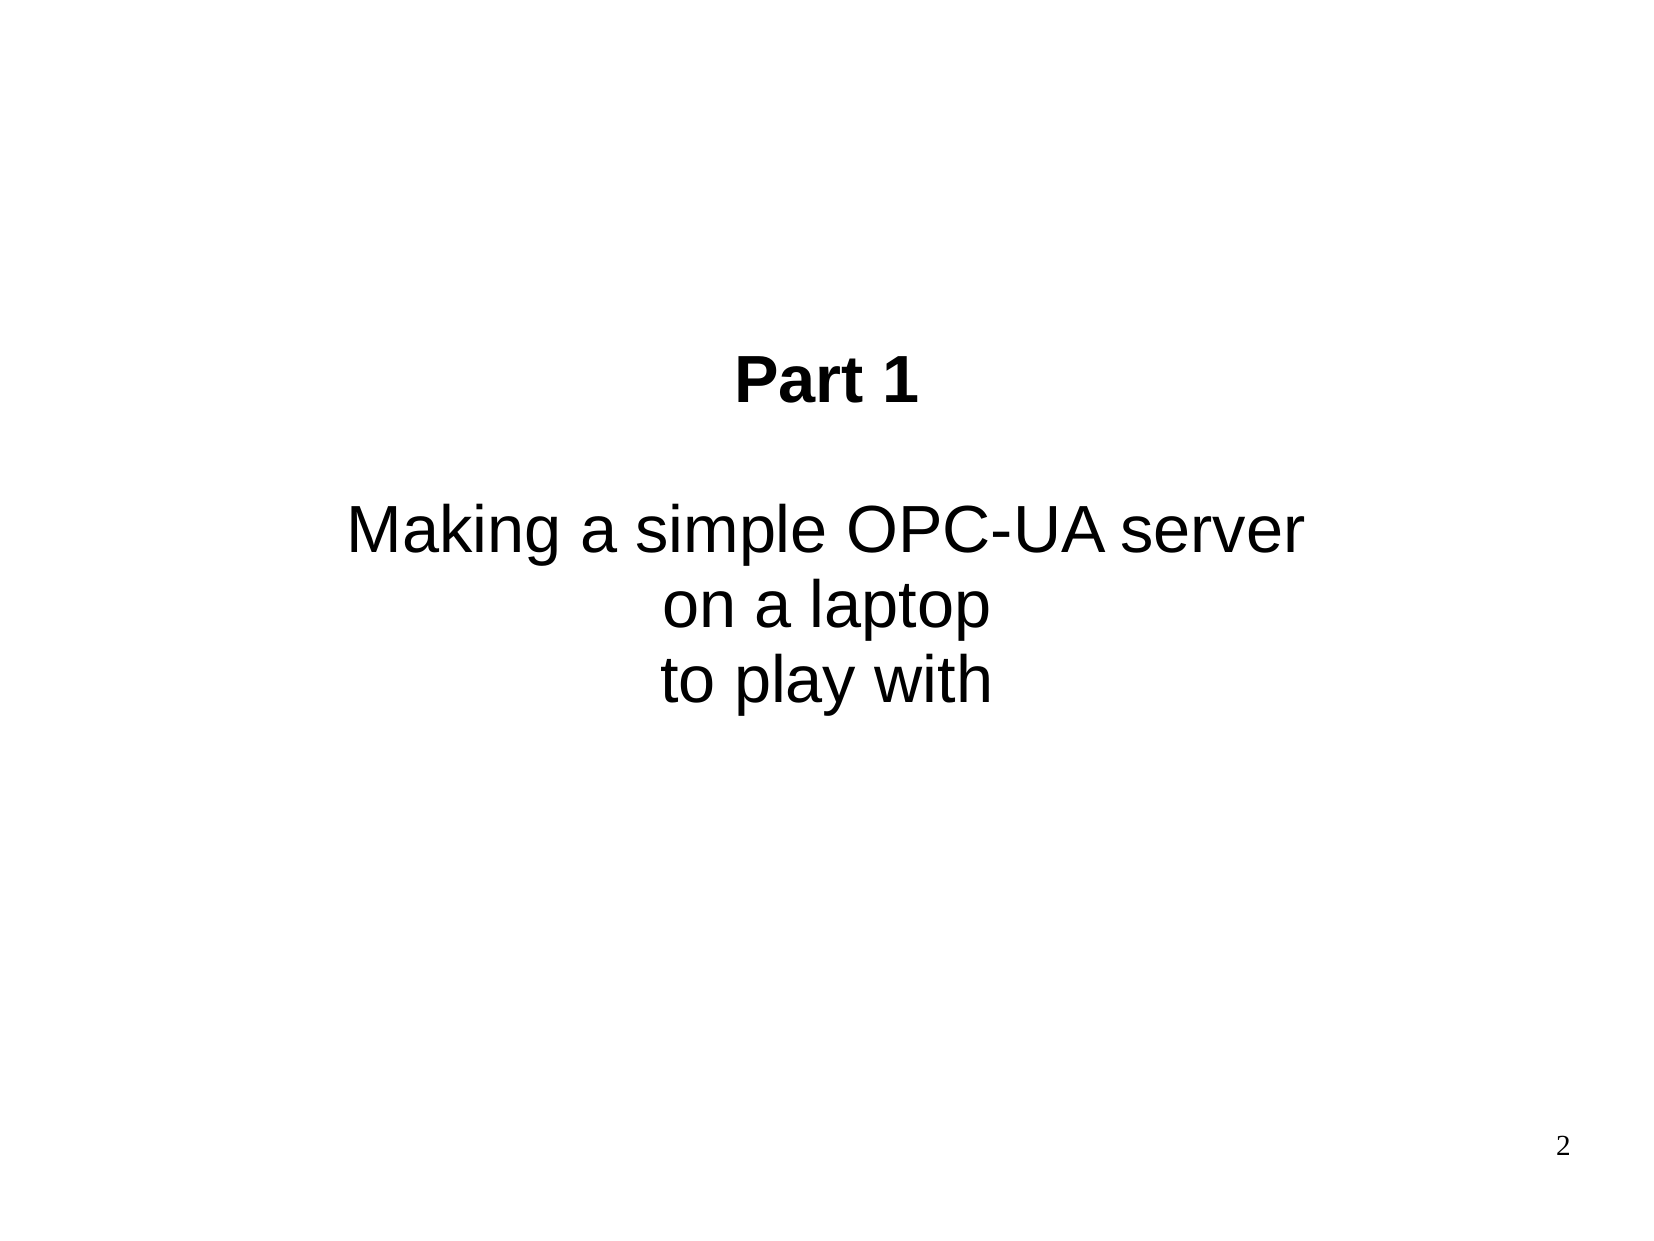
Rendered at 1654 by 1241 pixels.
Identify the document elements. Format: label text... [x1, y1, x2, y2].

subtitle Part 1 Making a simple OPC-UA server on a laptop to play with [82, 49, 1571, 1010]
